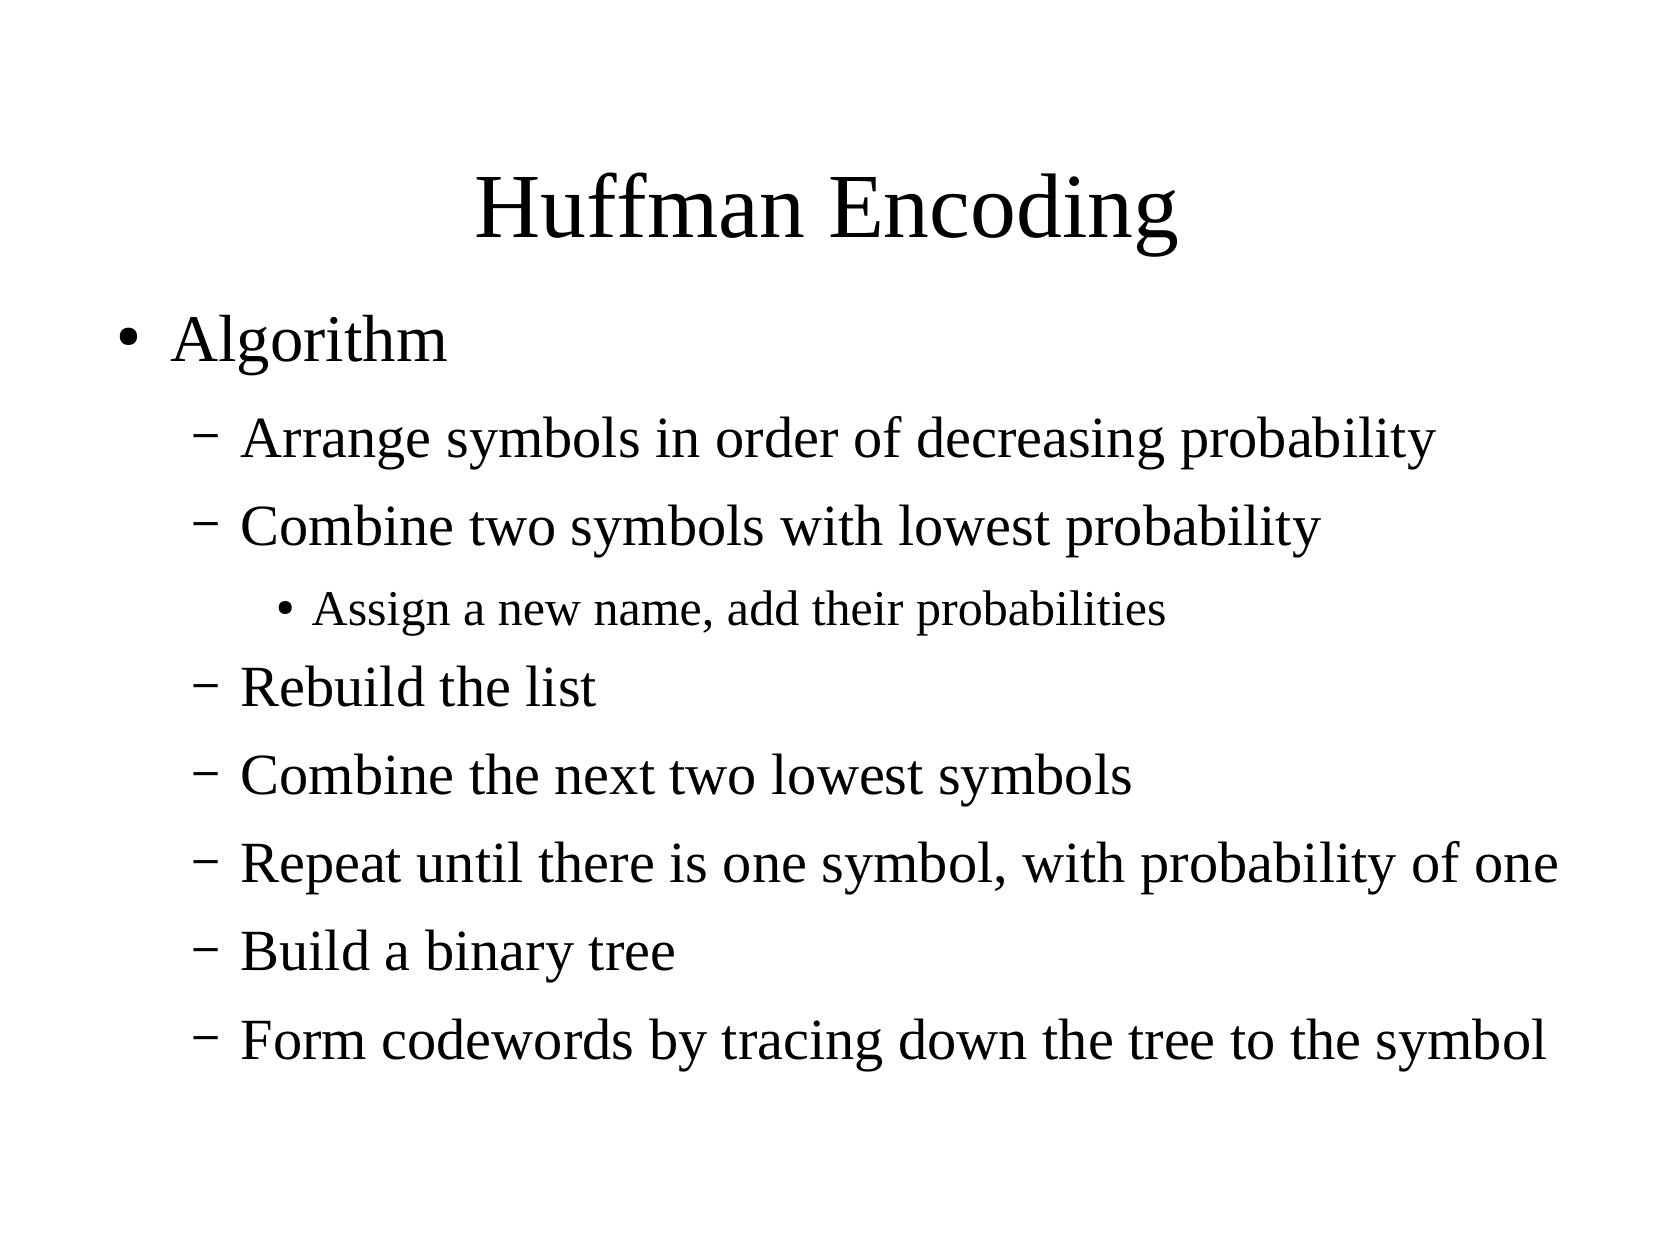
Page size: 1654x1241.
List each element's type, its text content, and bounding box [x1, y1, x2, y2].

list Algorithm Arrange symbols in order of decreasing probability Combine two symbols with lowest probability Assign a new name, add their probabilities Rebuild the list Combine the next two lowest symbols Repeat until there is one symbol, with probability of one Build a binary tree Form codewords by tracing down the tree to the symbol [99, 301, 1581, 1192]
title Huffman Encoding [121, 102, 1534, 301]
